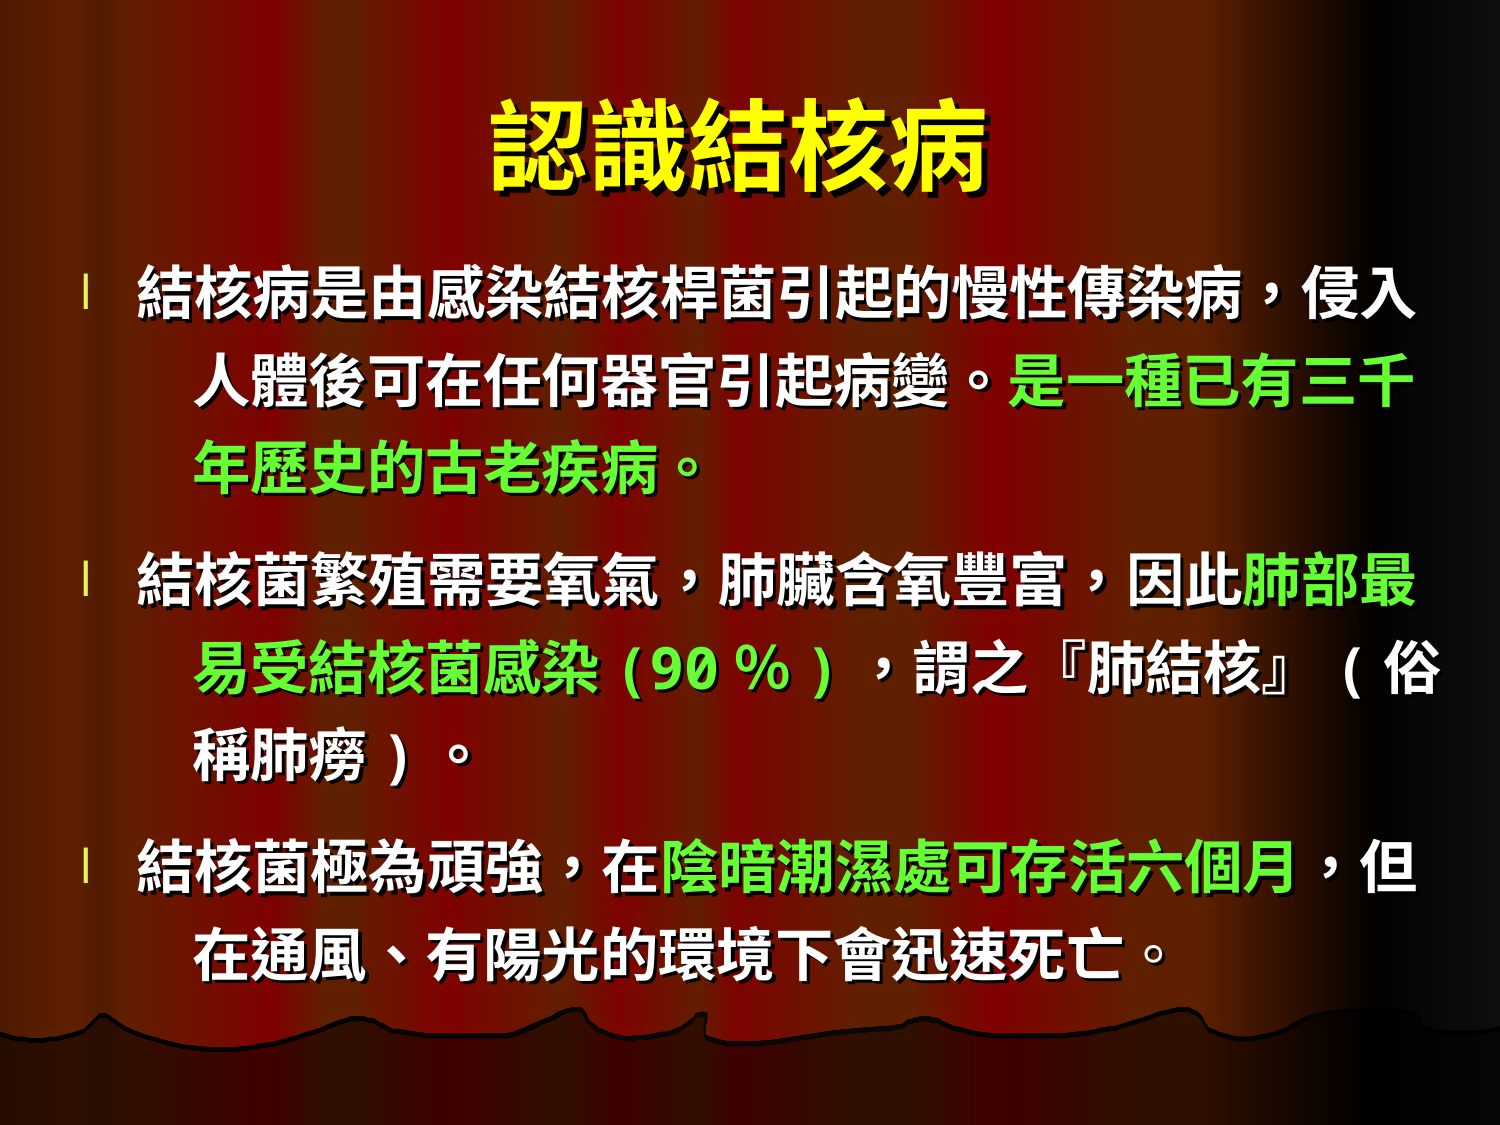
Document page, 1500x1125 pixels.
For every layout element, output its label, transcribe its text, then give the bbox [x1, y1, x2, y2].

title 認識結核病 [300, 55, 1177, 231]
list 結核病是由感染結核桿菌引起的慢性傳染病，侵入人體後可在任何器官引起病變。是一種已有三千年歷史的古老疾病。 結核菌繁殖需要氧氣，肺臟含氧豐富，因此肺部最易受結核菌感染(90％)，謂之『肺結核』(俗稱肺癆)。 結核菌極為頑強，在陰暗潮濕處可存活六個月，但在通風、有陽光的環境下會迅速死亡。 [64, 231, 1466, 1071]
